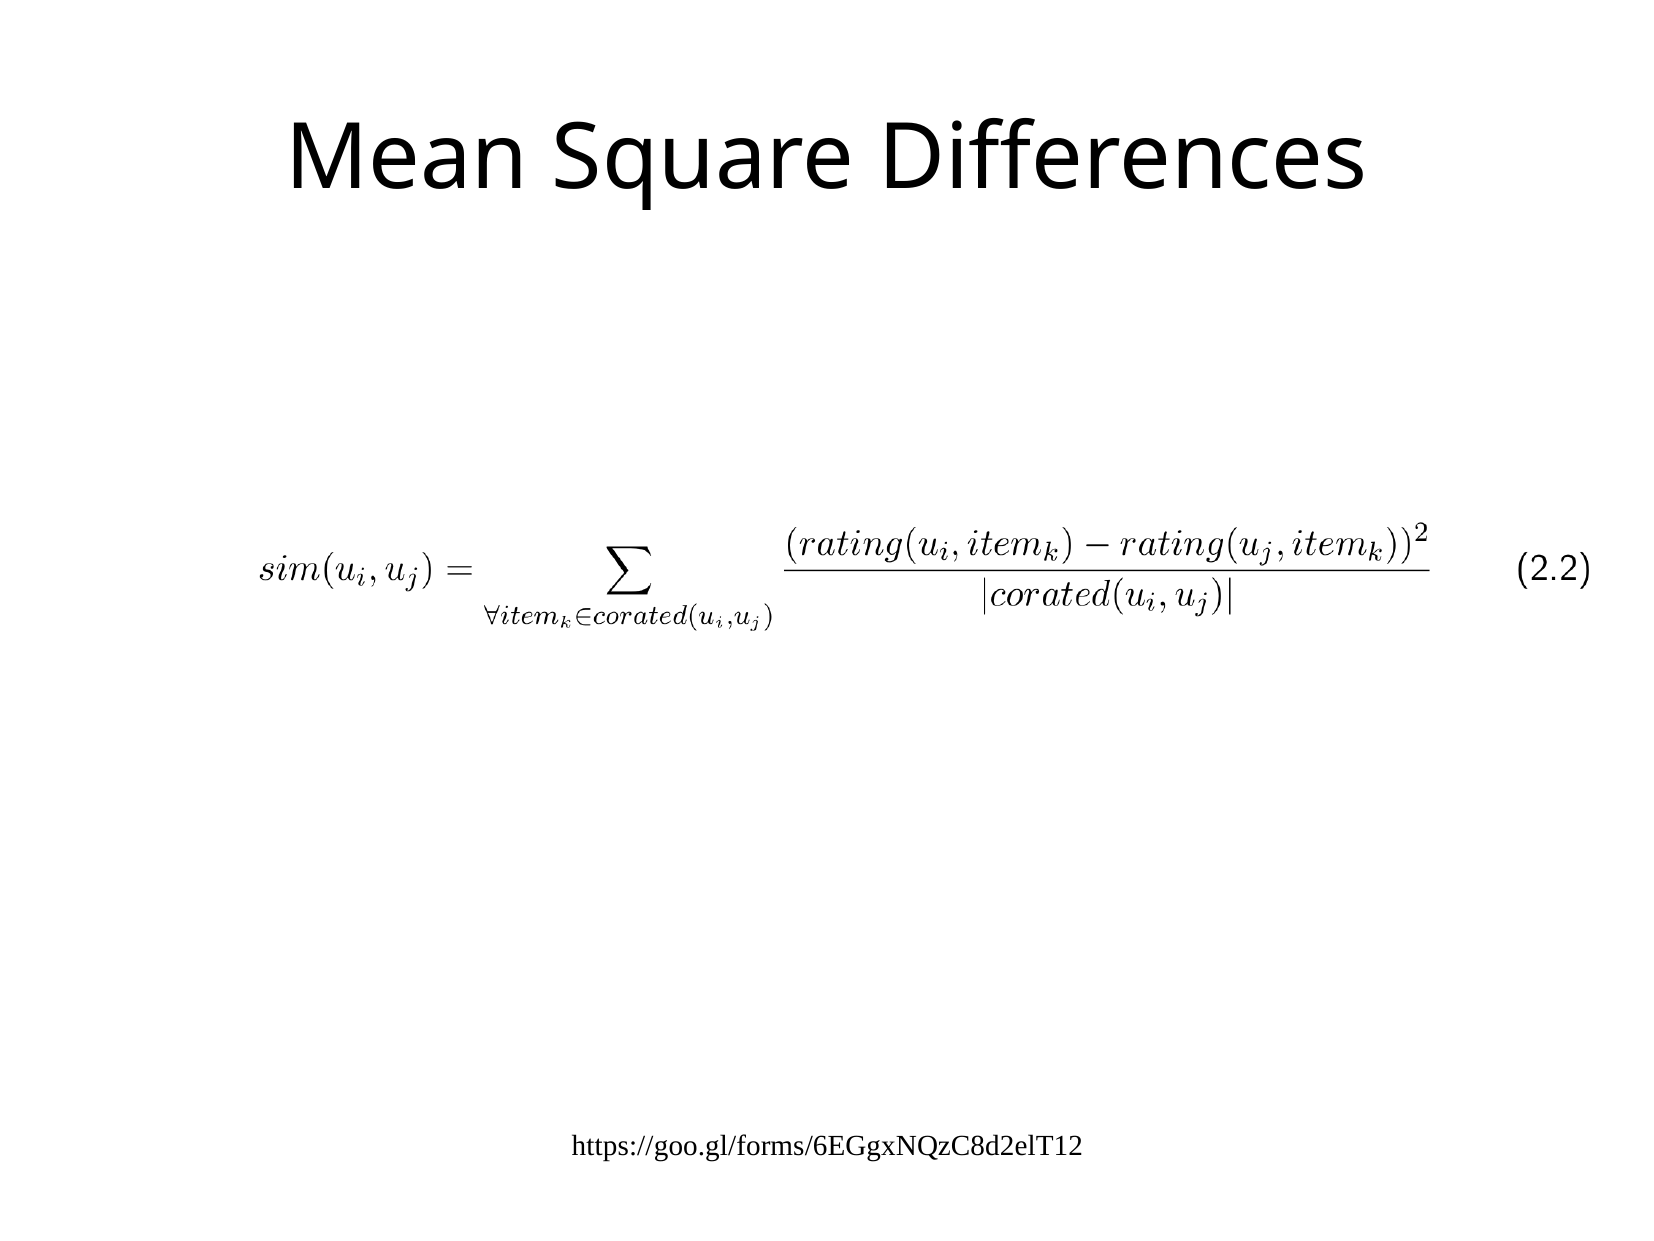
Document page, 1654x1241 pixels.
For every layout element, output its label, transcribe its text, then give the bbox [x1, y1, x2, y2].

picture [108, 480, 1597, 672]
title Mean Square Differences [82, 49, 1571, 257]
